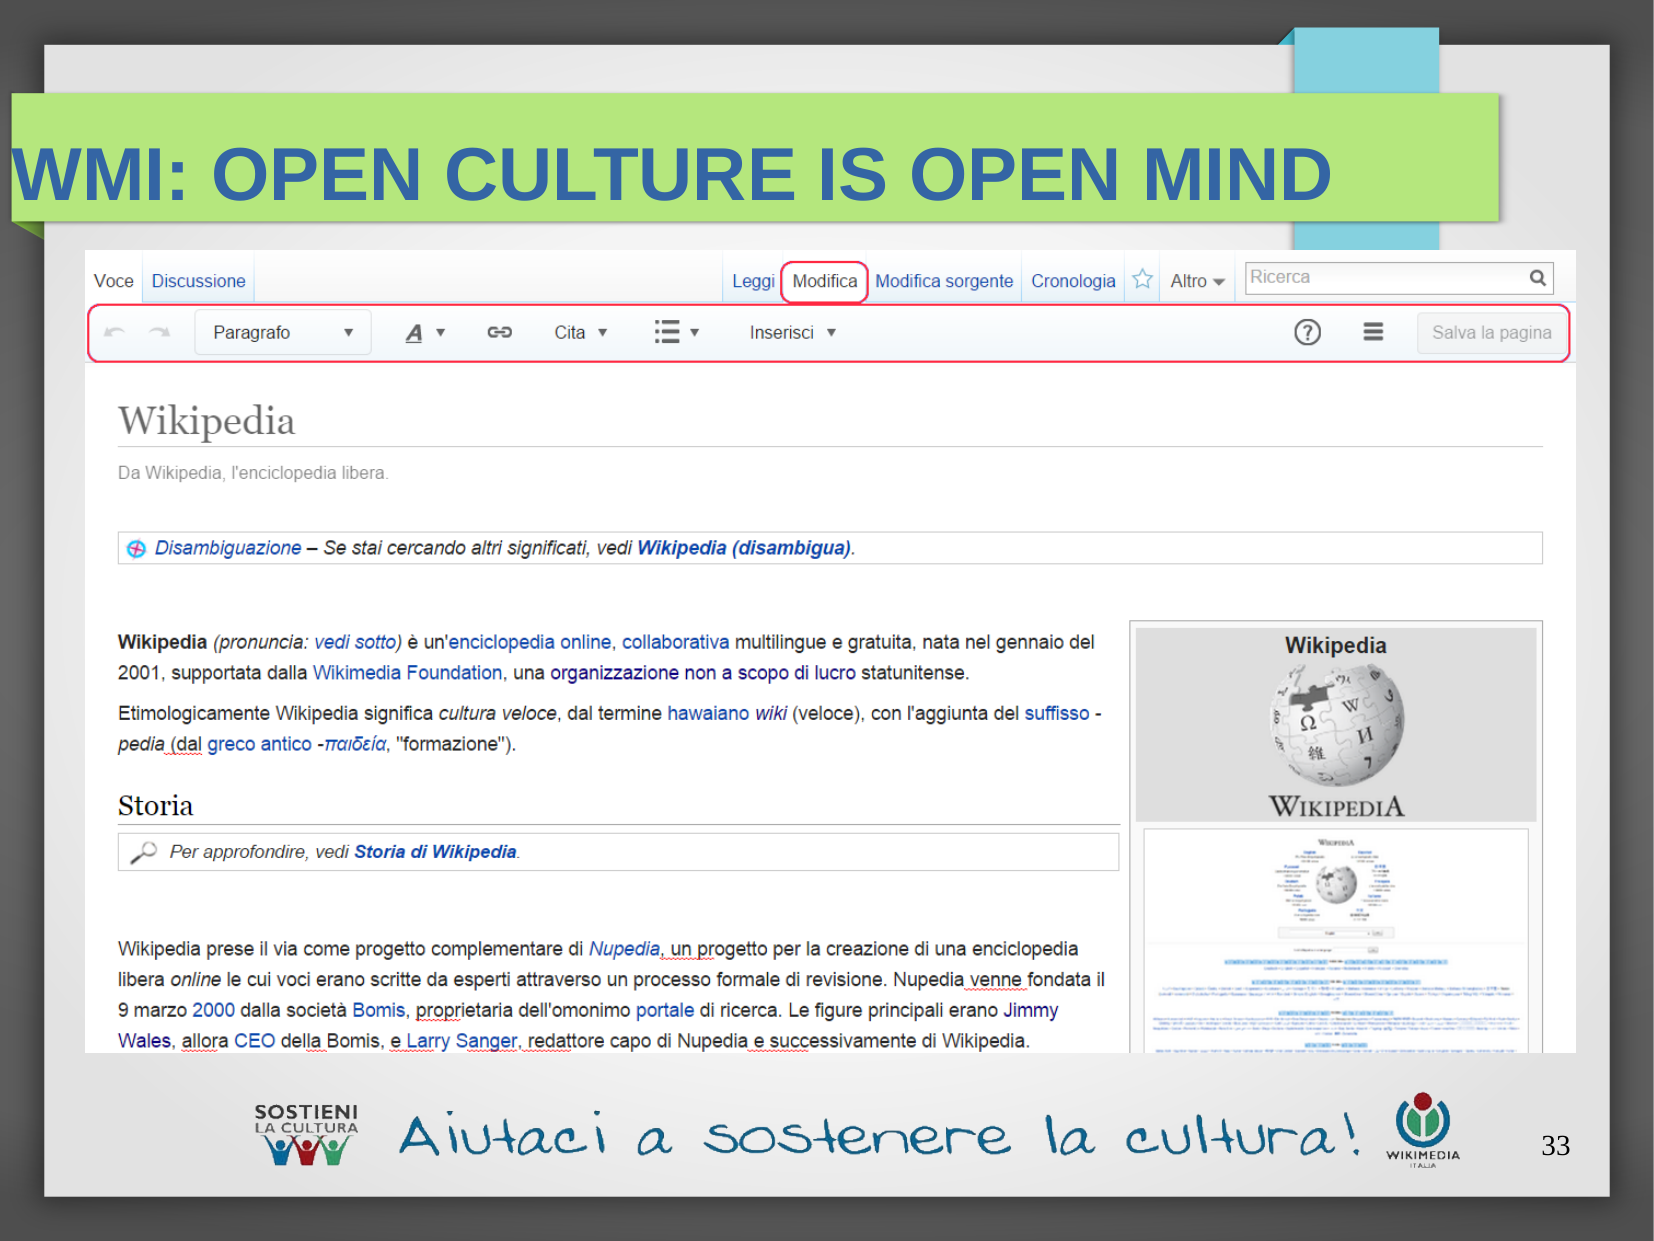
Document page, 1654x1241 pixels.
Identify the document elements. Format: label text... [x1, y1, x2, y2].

picture [0, 0, 1654, 1241]
title WMI: OPEN CULTURE IS OPEN MIND [11, 17, 1642, 249]
